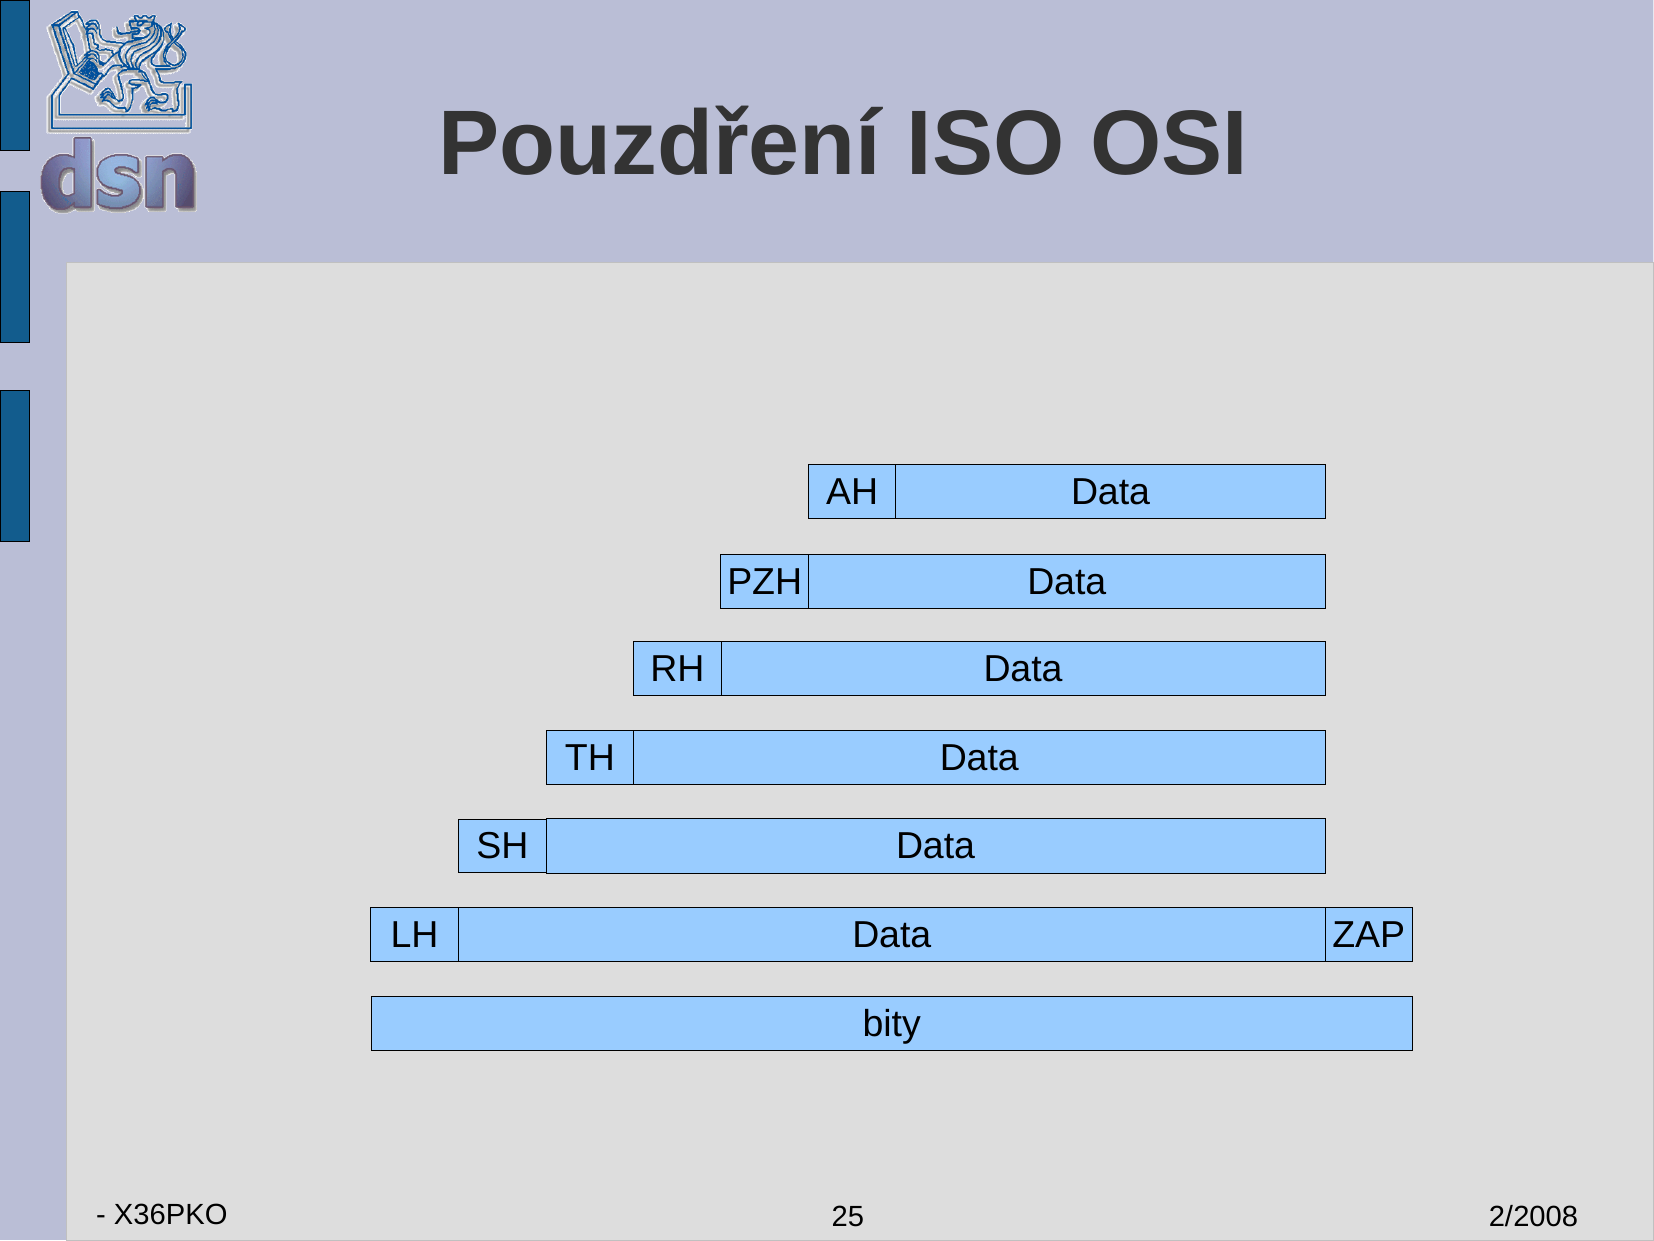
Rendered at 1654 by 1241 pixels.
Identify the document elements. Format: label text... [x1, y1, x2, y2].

text_box Data [634, 730, 1326, 785]
title Pouzdření ISO OSI [210, 39, 1478, 247]
text_box PZH [720, 554, 808, 609]
text_box Data [459, 907, 1325, 962]
text_box AH [808, 464, 896, 519]
text_box Data [722, 641, 1326, 696]
text_box LH [370, 907, 459, 962]
text_box Data [896, 464, 1326, 519]
text_box Data [808, 554, 1326, 609]
text_box Data [546, 818, 1326, 874]
text_box SH [458, 819, 547, 873]
picture [10, 10, 223, 230]
text_box bity [371, 996, 1413, 1051]
text_box RH [633, 641, 722, 696]
text_box ZAP [1325, 907, 1413, 962]
text_box TH [546, 730, 634, 785]
